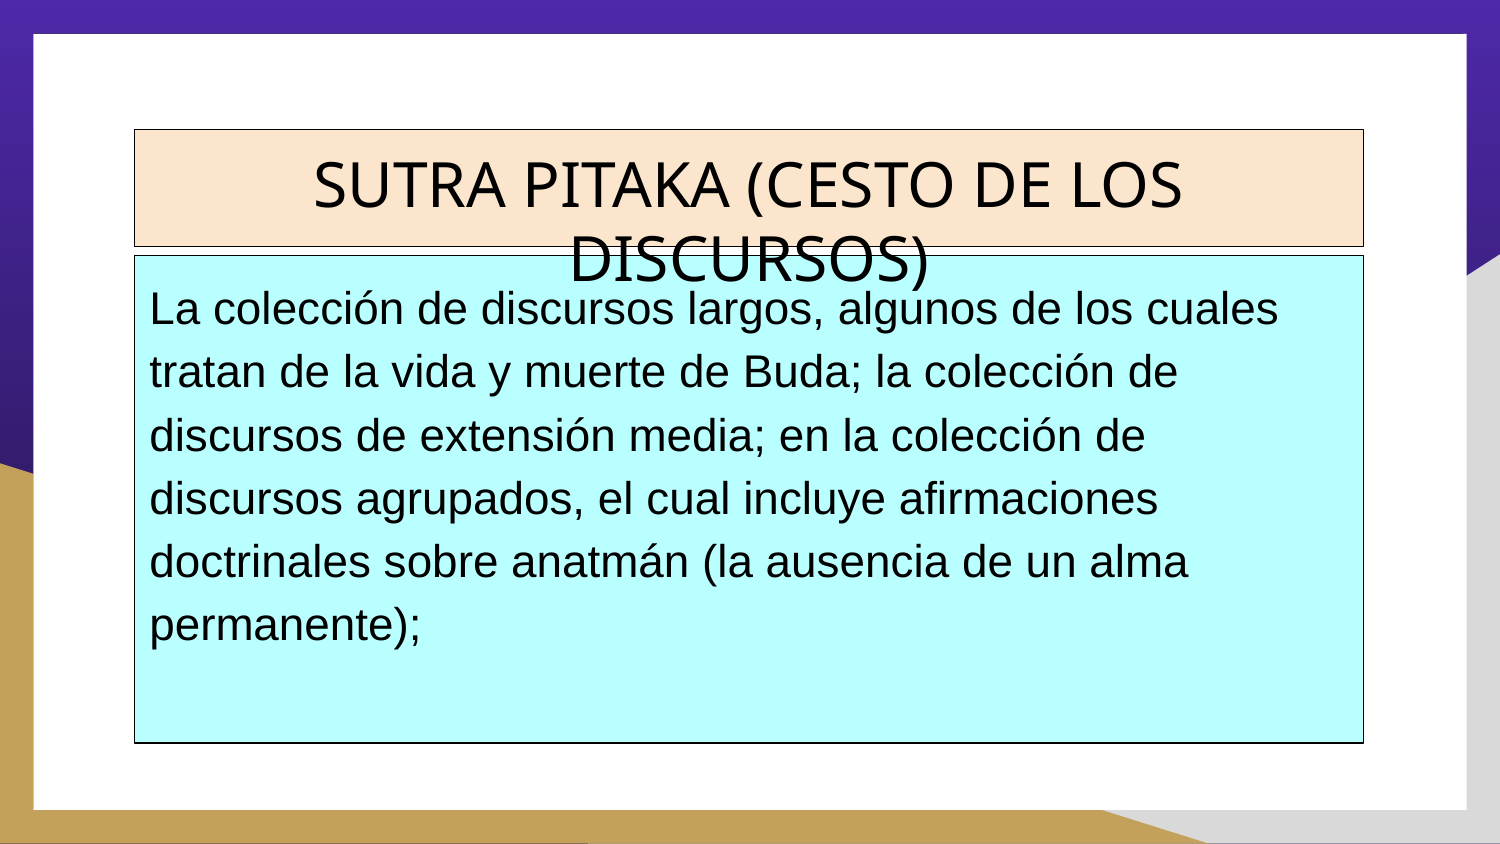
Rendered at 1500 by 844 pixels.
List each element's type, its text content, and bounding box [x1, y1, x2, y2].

text_box SUTRA PITAKA (CESTO DE LOS DISCURSOS) [134, 129, 1364, 247]
list La colección de discursos largos, algunos de los cuales tratan de la vida y muerte de Buda; la colección de discursos de extensión media; en la colección de discursos agrupados, el cual incluye afirmaciones doctrinales sobre anatmán (la ausencia de un alma permanente); [134, 255, 1364, 744]
